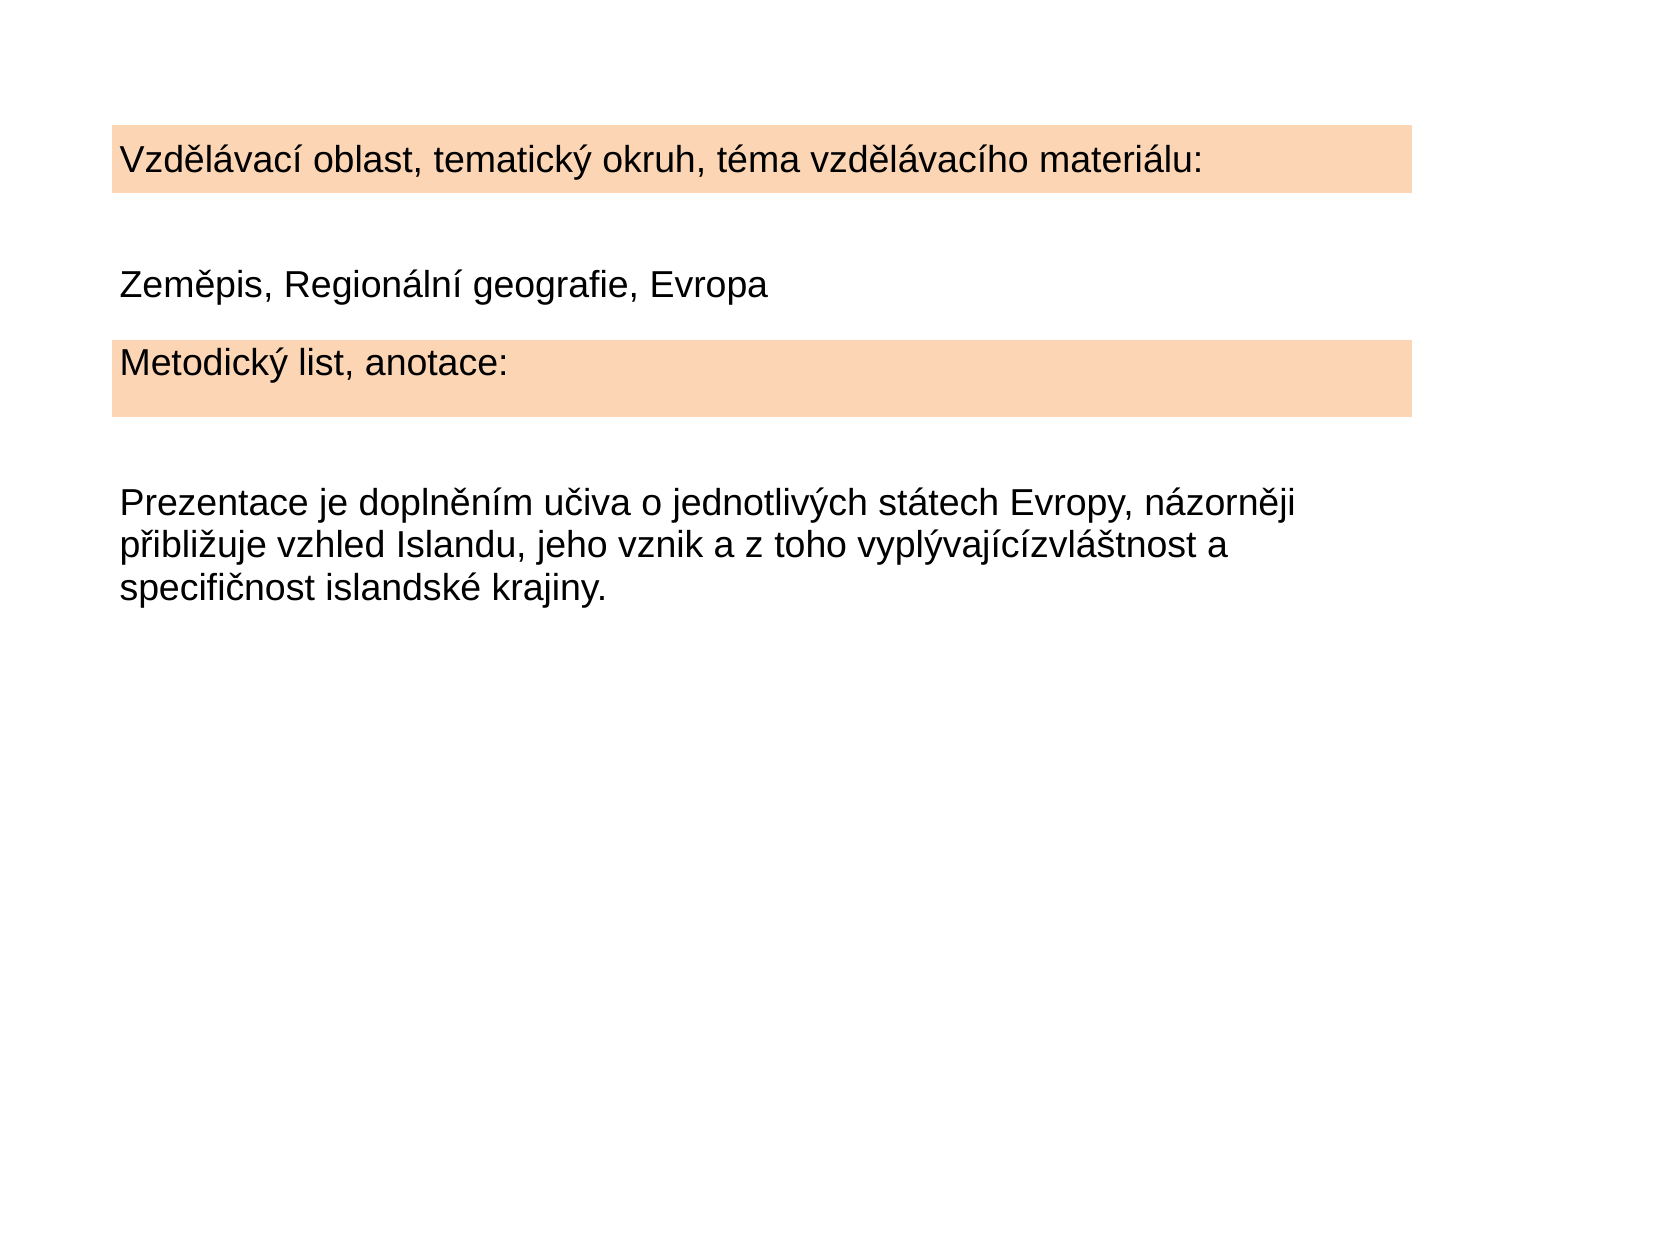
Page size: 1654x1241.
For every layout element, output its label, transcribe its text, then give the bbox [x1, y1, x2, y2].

table_cell Zeměpis, Regionální geografie, Evropa [112, 193, 1412, 340]
table_cell Metodický list, anotace: [112, 340, 1412, 417]
table_cell Prezentace je doplněním učiva o jednotlivých státech Evropy, názorněji přibližuje vzhled Islandu, jeho vznik a z toho vyplývajícízvláštnost a specifičnost islandské krajiny. [112, 417, 1412, 979]
table_header Vzdělávací oblast, tematický okruh, téma vzdělávacího materiálu: [112, 125, 1412, 193]
